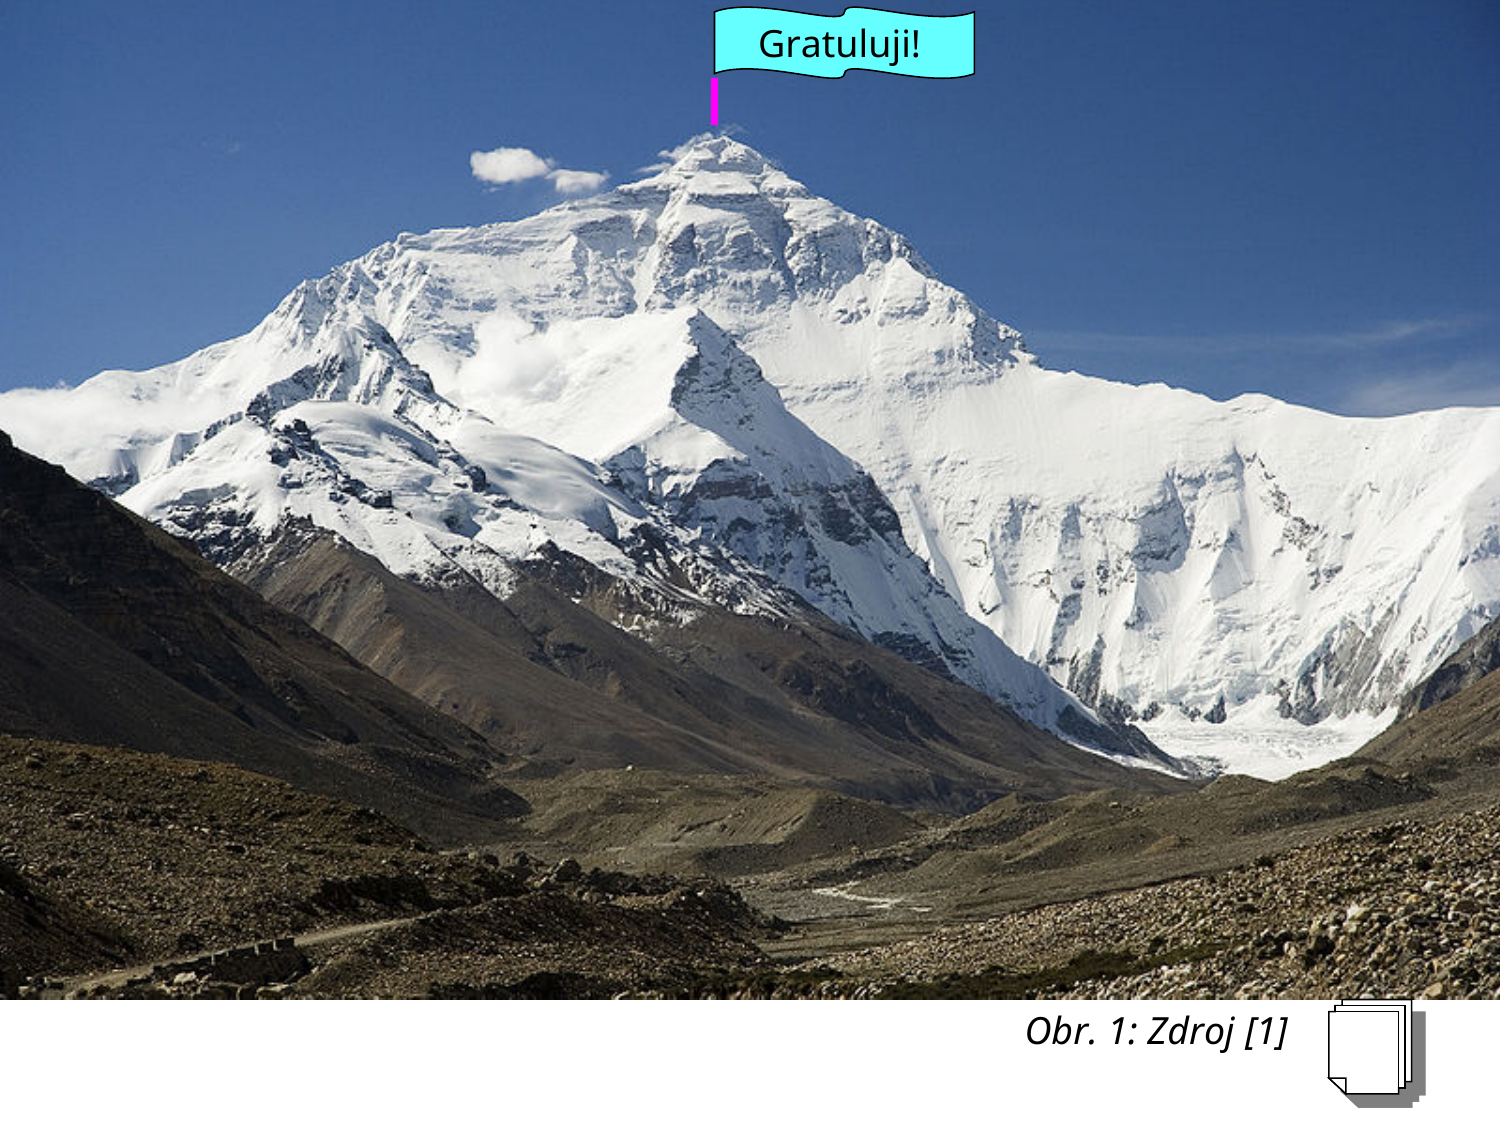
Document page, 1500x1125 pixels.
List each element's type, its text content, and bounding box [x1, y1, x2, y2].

text_box Obr. 1: Zdroj [1] [1009, 999, 1342, 1060]
text_box Gratuluji! [714, 7, 975, 79]
text_box [1328, 999, 1412, 1094]
picture [0, 0, 1500, 1000]
